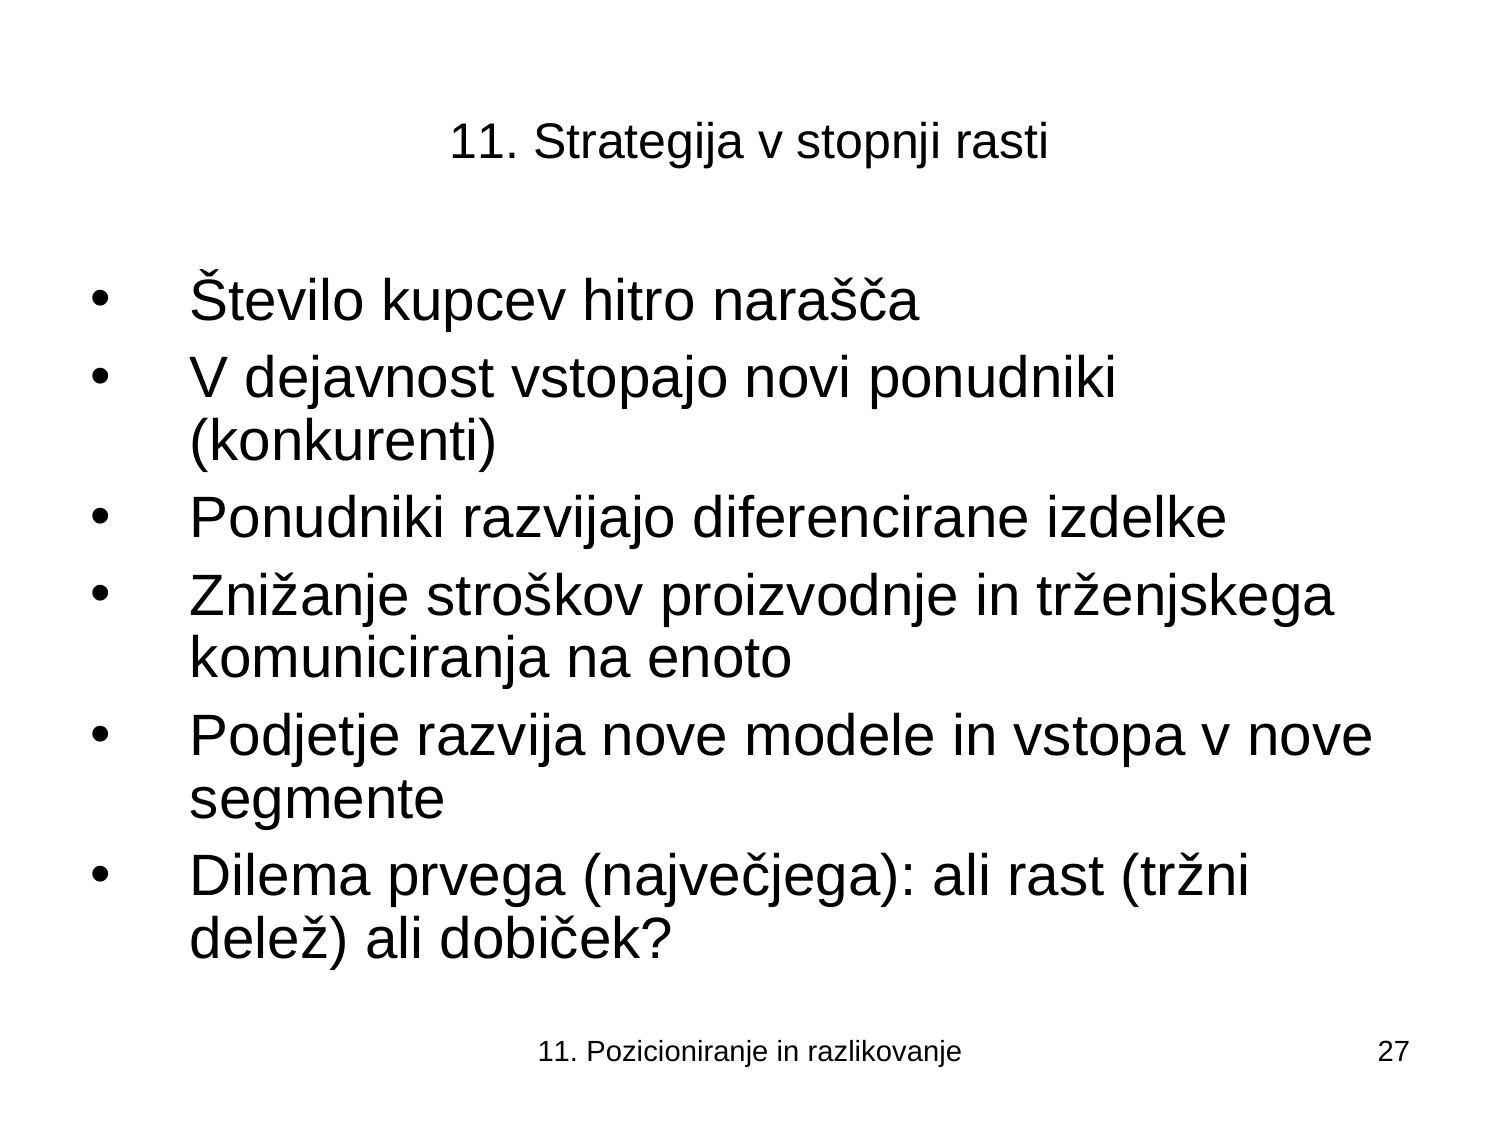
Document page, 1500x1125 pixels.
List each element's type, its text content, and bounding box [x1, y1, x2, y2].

list Število kupcev hitro narašča V dejavnost vstopajo novi ponudniki (konkurenti) Ponudniki razvijajo diferencirane izdelke Znižanje stroškov proizvodnje in trženjskega komuniciranja na enoto Podjetje razvija nove modele in vstopa v nove segmente Dilema prvega (največjega): ali rast (tržni delež) ali dobiček? [75, 262, 1426, 1006]
title 11. Strategija v stopnji rasti [75, 45, 1426, 233]
text_box <number> [1074, 1024, 1426, 1103]
text_box 11. Pozicioniranje in razlikovanje [512, 1024, 988, 1103]
